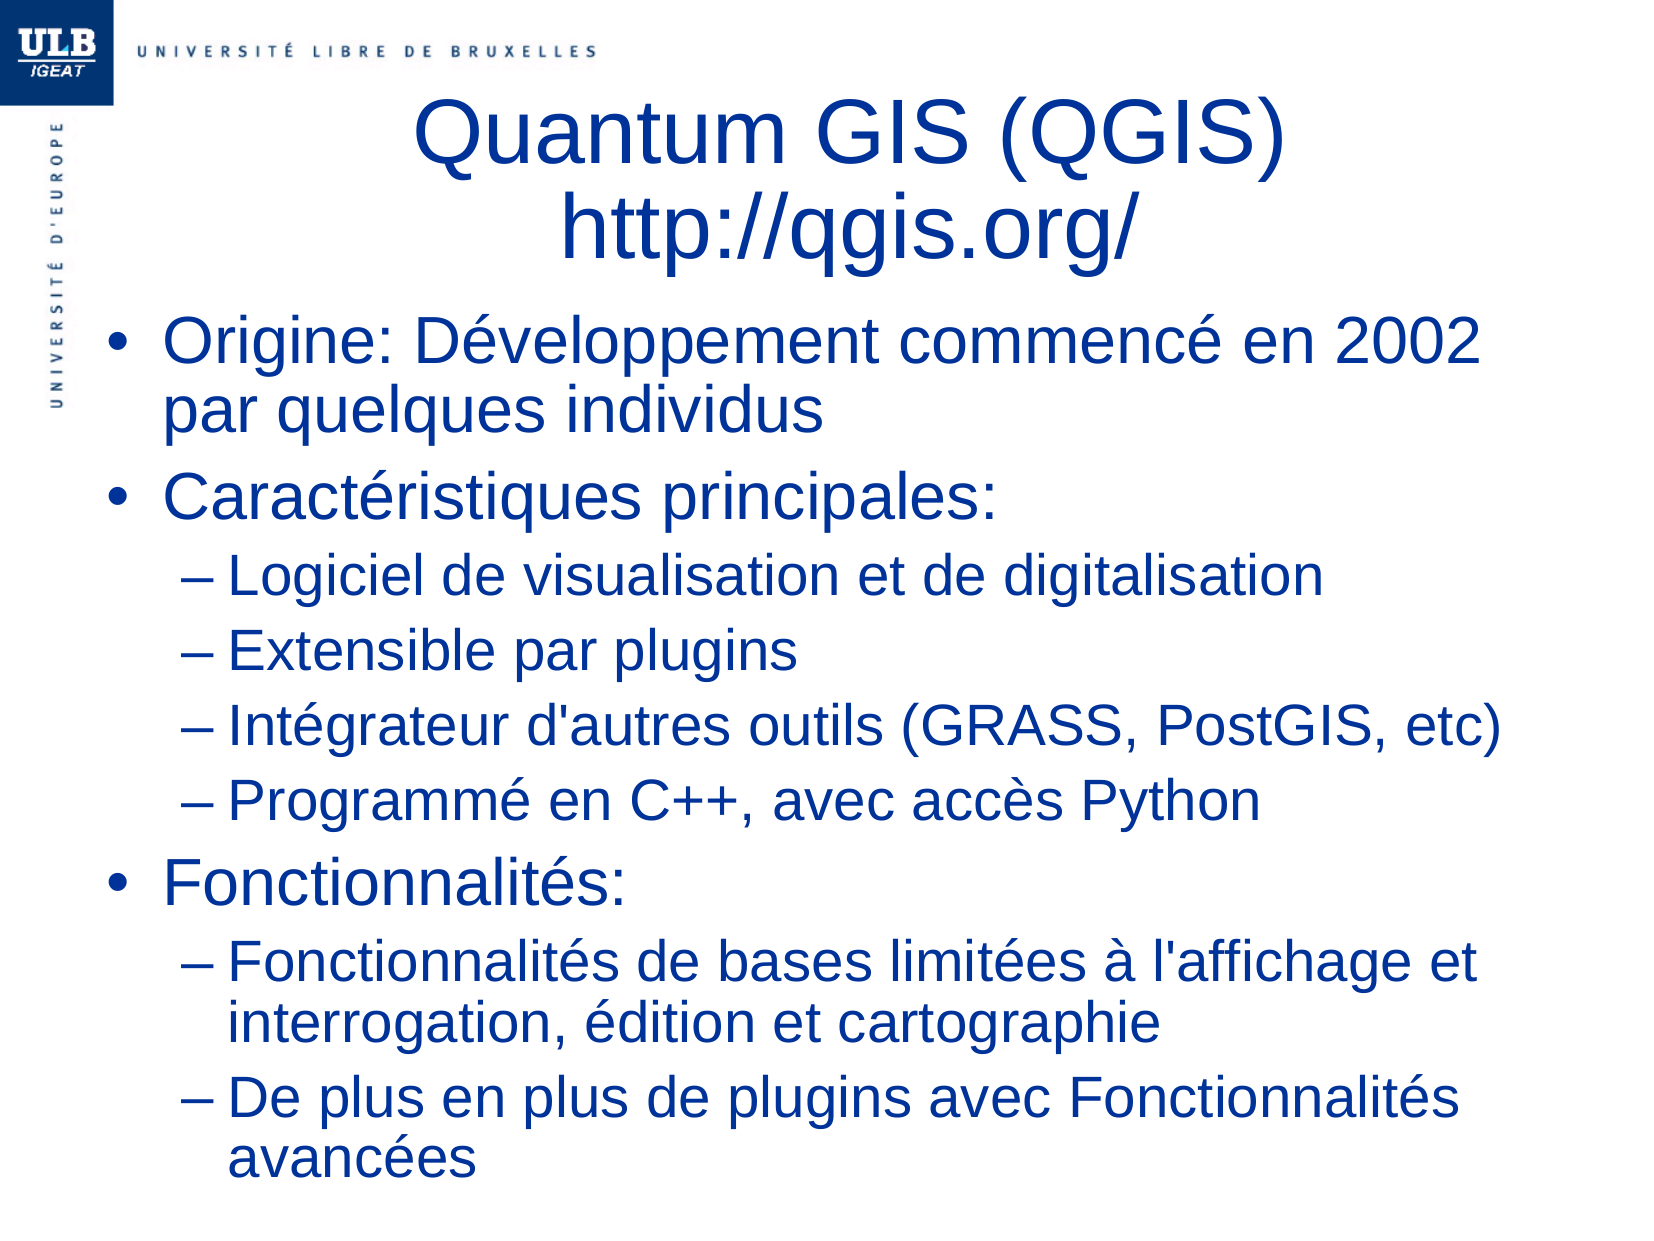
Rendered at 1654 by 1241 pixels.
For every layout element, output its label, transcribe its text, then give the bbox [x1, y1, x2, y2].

picture [0, 0, 1654, 1241]
list Origine: Développement commencé en 2002 par quelques individus Caractéristiques principales: Logiciel de visualisation et de digitalisation Extensible par plugins Intégrateur d'autres outils (GRASS, PostGIS, etc) Programmé en C++, avec accès Python Fonctionnalités: Fonctionnalités de bases limitées à l'affichage et interrogation, édition et cartographie De plus en plus de plugins avec Fonctionnalités avancées [106, 307, 1595, 1197]
title Quantum GIS (QGIS) http://qgis.org/ [106, 83, 1595, 282]
